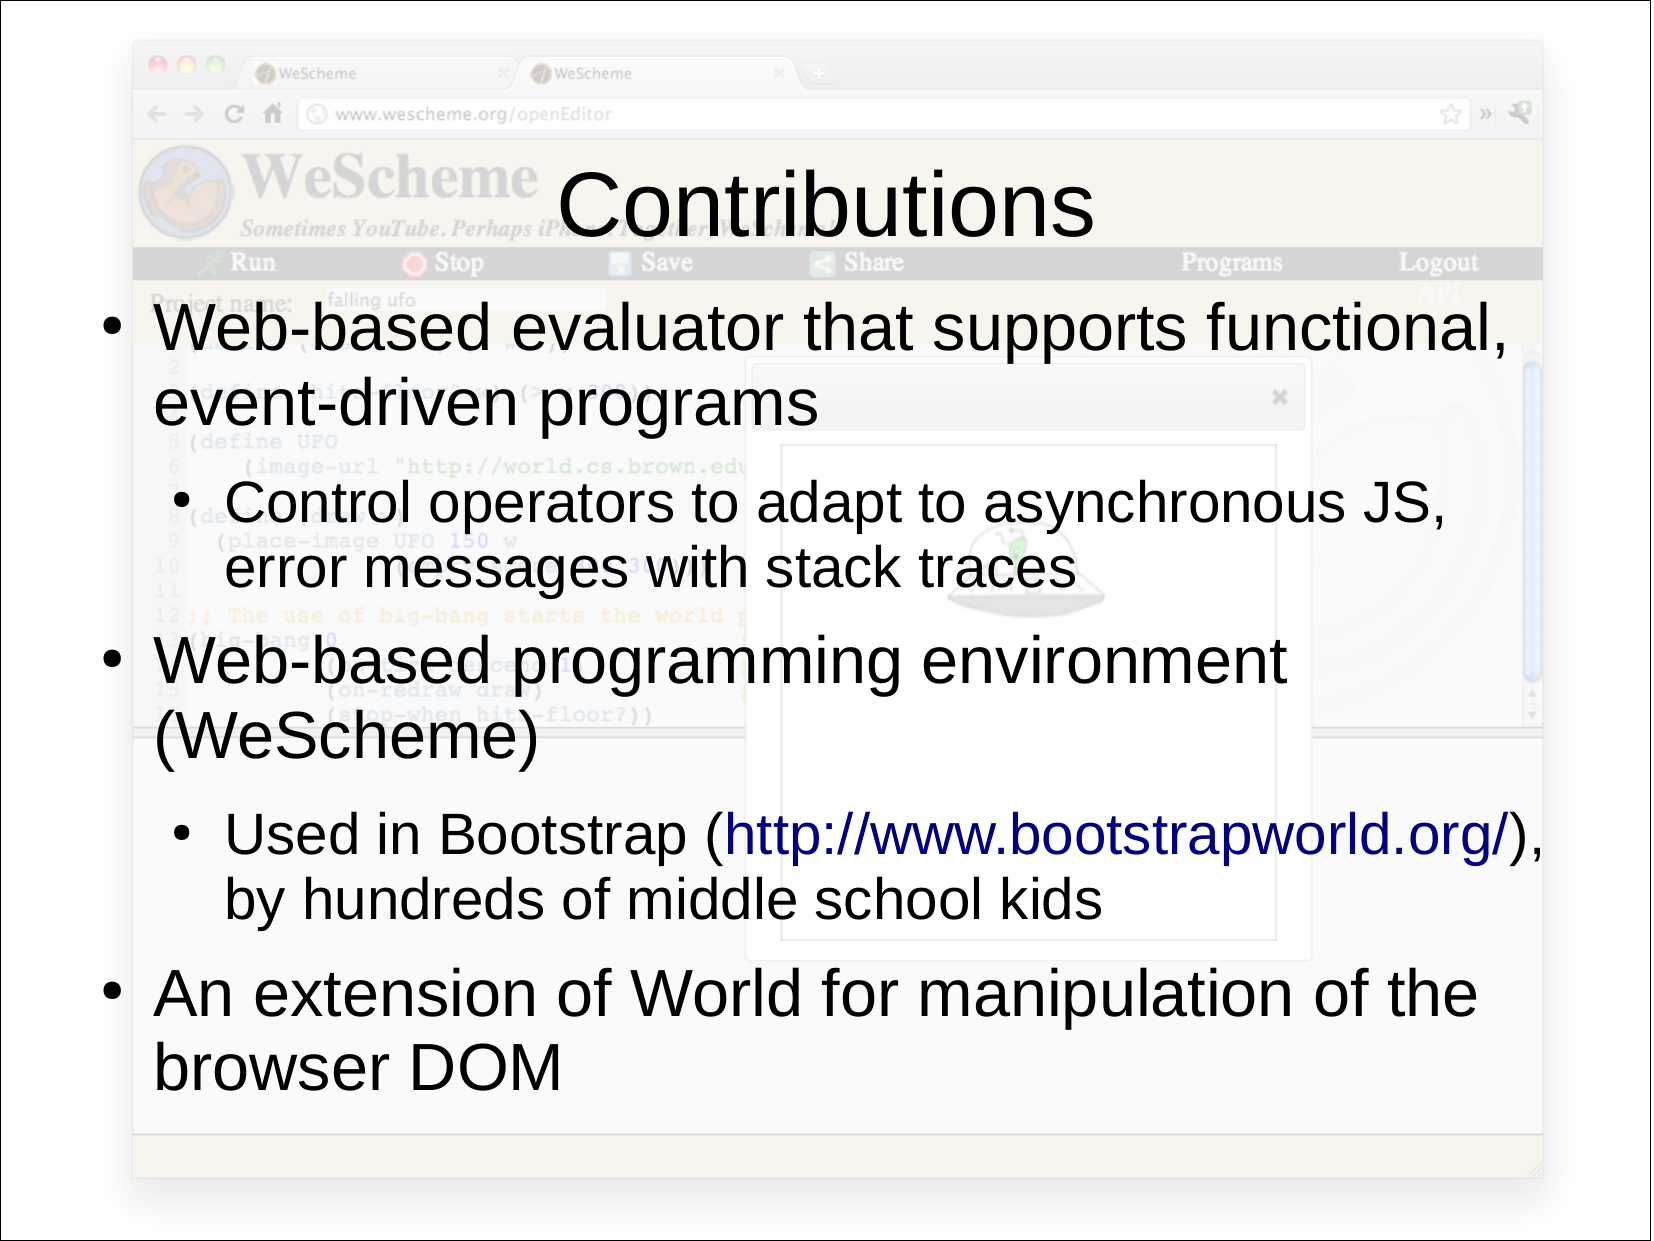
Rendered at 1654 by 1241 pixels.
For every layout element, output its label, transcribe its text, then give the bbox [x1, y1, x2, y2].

list Web-based evaluator that supports functional, event-driven programs Control operators to adapt to asynchronous JS, error messages with stack traces Web-based programming environment (WeScheme) Used in Bootstrap (http://www.bootstrapworld.org/), by hundreds of middle school kids An extension of World for manipulation of the browser DOM [82, 290, 1571, 1109]
title Contributions [82, 50, 1571, 256]
text_box [0, 0, 1651, 1241]
